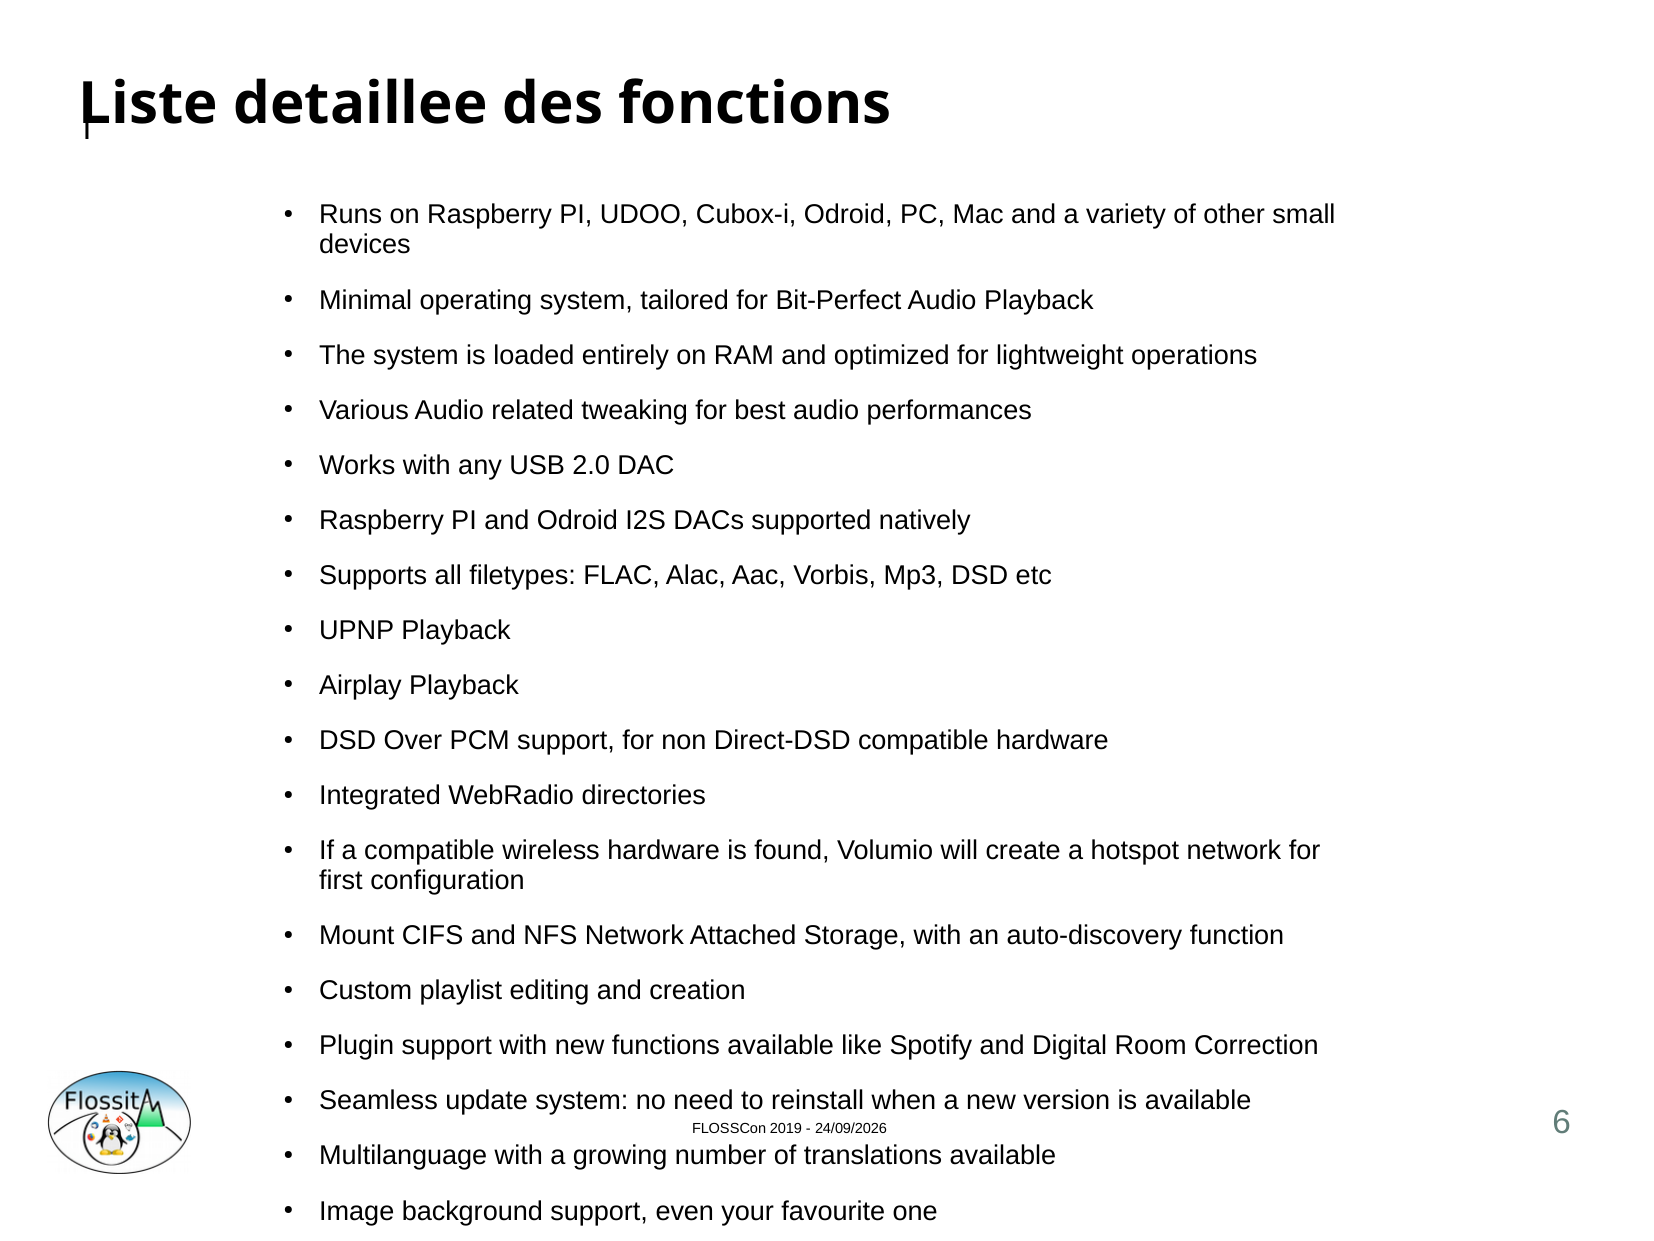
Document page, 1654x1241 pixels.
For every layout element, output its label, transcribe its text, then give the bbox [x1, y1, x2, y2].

text_box Runs on Raspberry PI, UDOO, Cubox-i, Odroid, PC, Mac and a variety of other small devices Minimal operating system, tailored for Bit-Perfect Audio Playback The system is loaded entirely on RAM and optimized for lightweight operations Various Audio related tweaking for best audio performances Works with any USB 2.0 DAC Raspberry PI and Odroid I2S DACs supported natively Supports all filetypes: FLAC, Alac, Aac, Vorbis, Mp3, DSD etc UPNP Playback Airplay Playback DSD Over PCM support, for non Direct-DSD compatible hardware Integrated WebRadio directories If a compatible wireless hardware is found, Volumio will create a hotspot network for first configuration Mount CIFS and NFS Network Attached Storage, with an auto-discovery function Custom playlist editing and creation Plugin support with new functions available like Spotify and Digital Room Correction Seamless update system: no need to reinstall when a new version is available Multilanguage with a growing number of translations available Image background support, even your favourite one Alarm and sleep function [268, 191, 1373, 1189]
picture [47, 1070, 191, 1174]
title I [82, 70, 1571, 186]
title Liste detaillee des fonctions [63, 57, 1311, 183]
